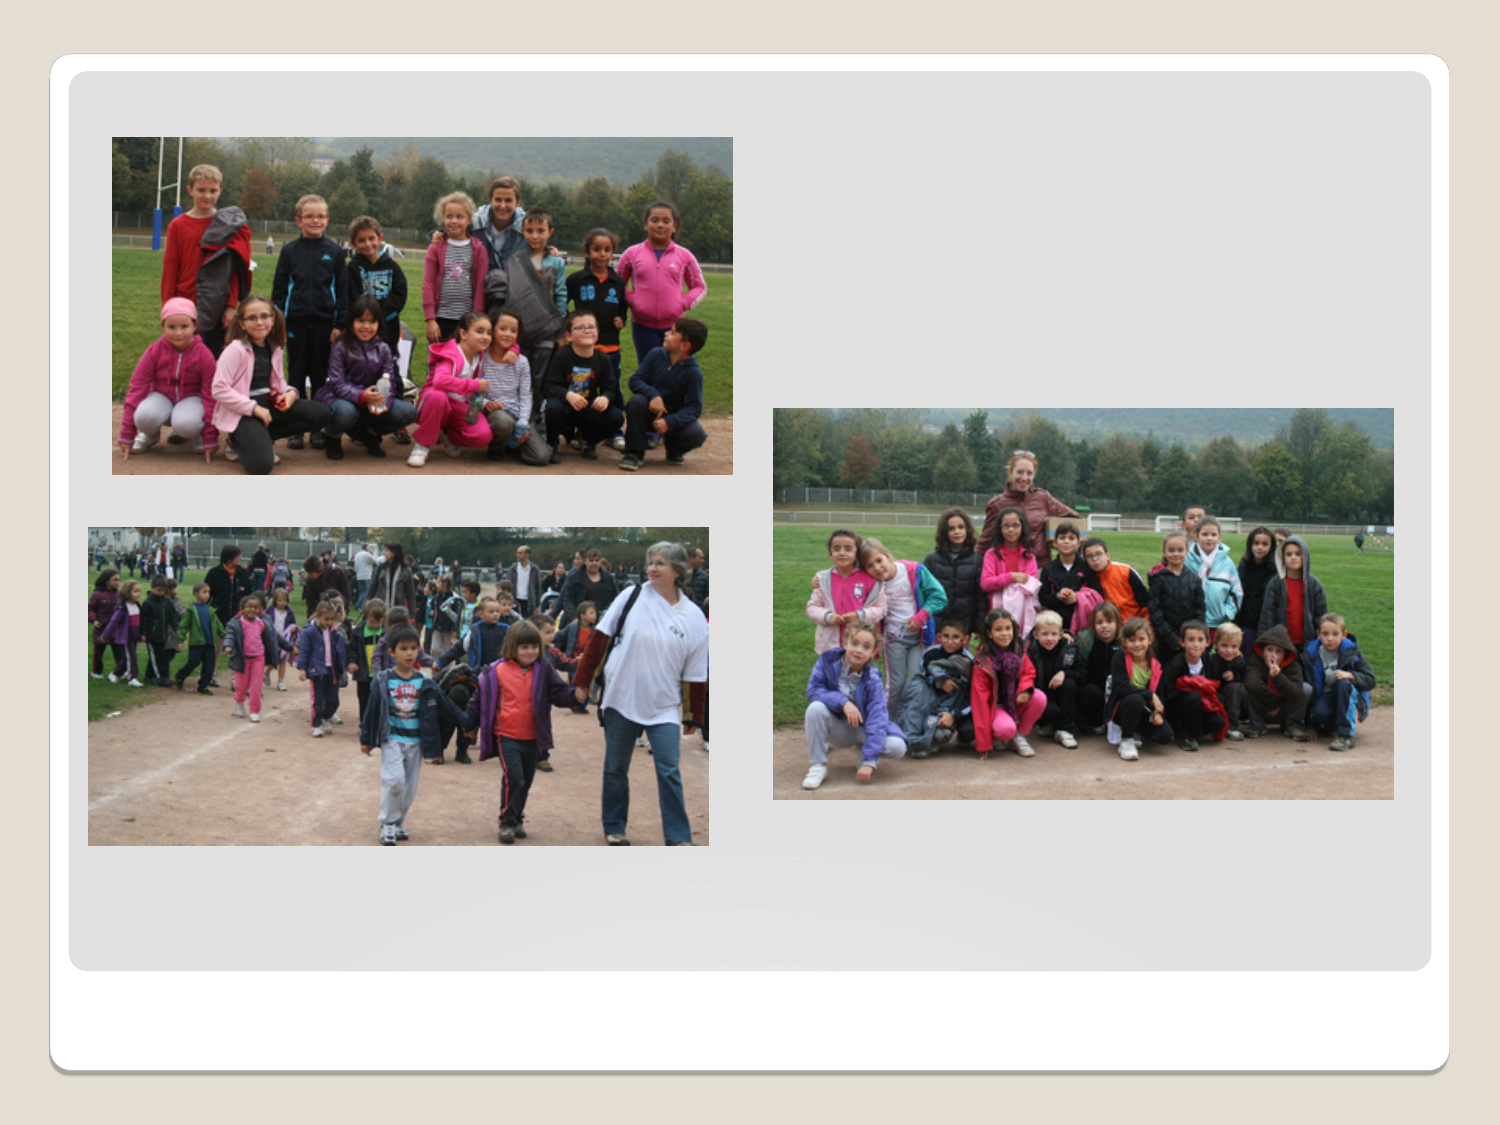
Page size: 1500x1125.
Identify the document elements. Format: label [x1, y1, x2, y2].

picture [773, 408, 1394, 800]
picture [112, 137, 733, 475]
picture [88, 527, 709, 846]
